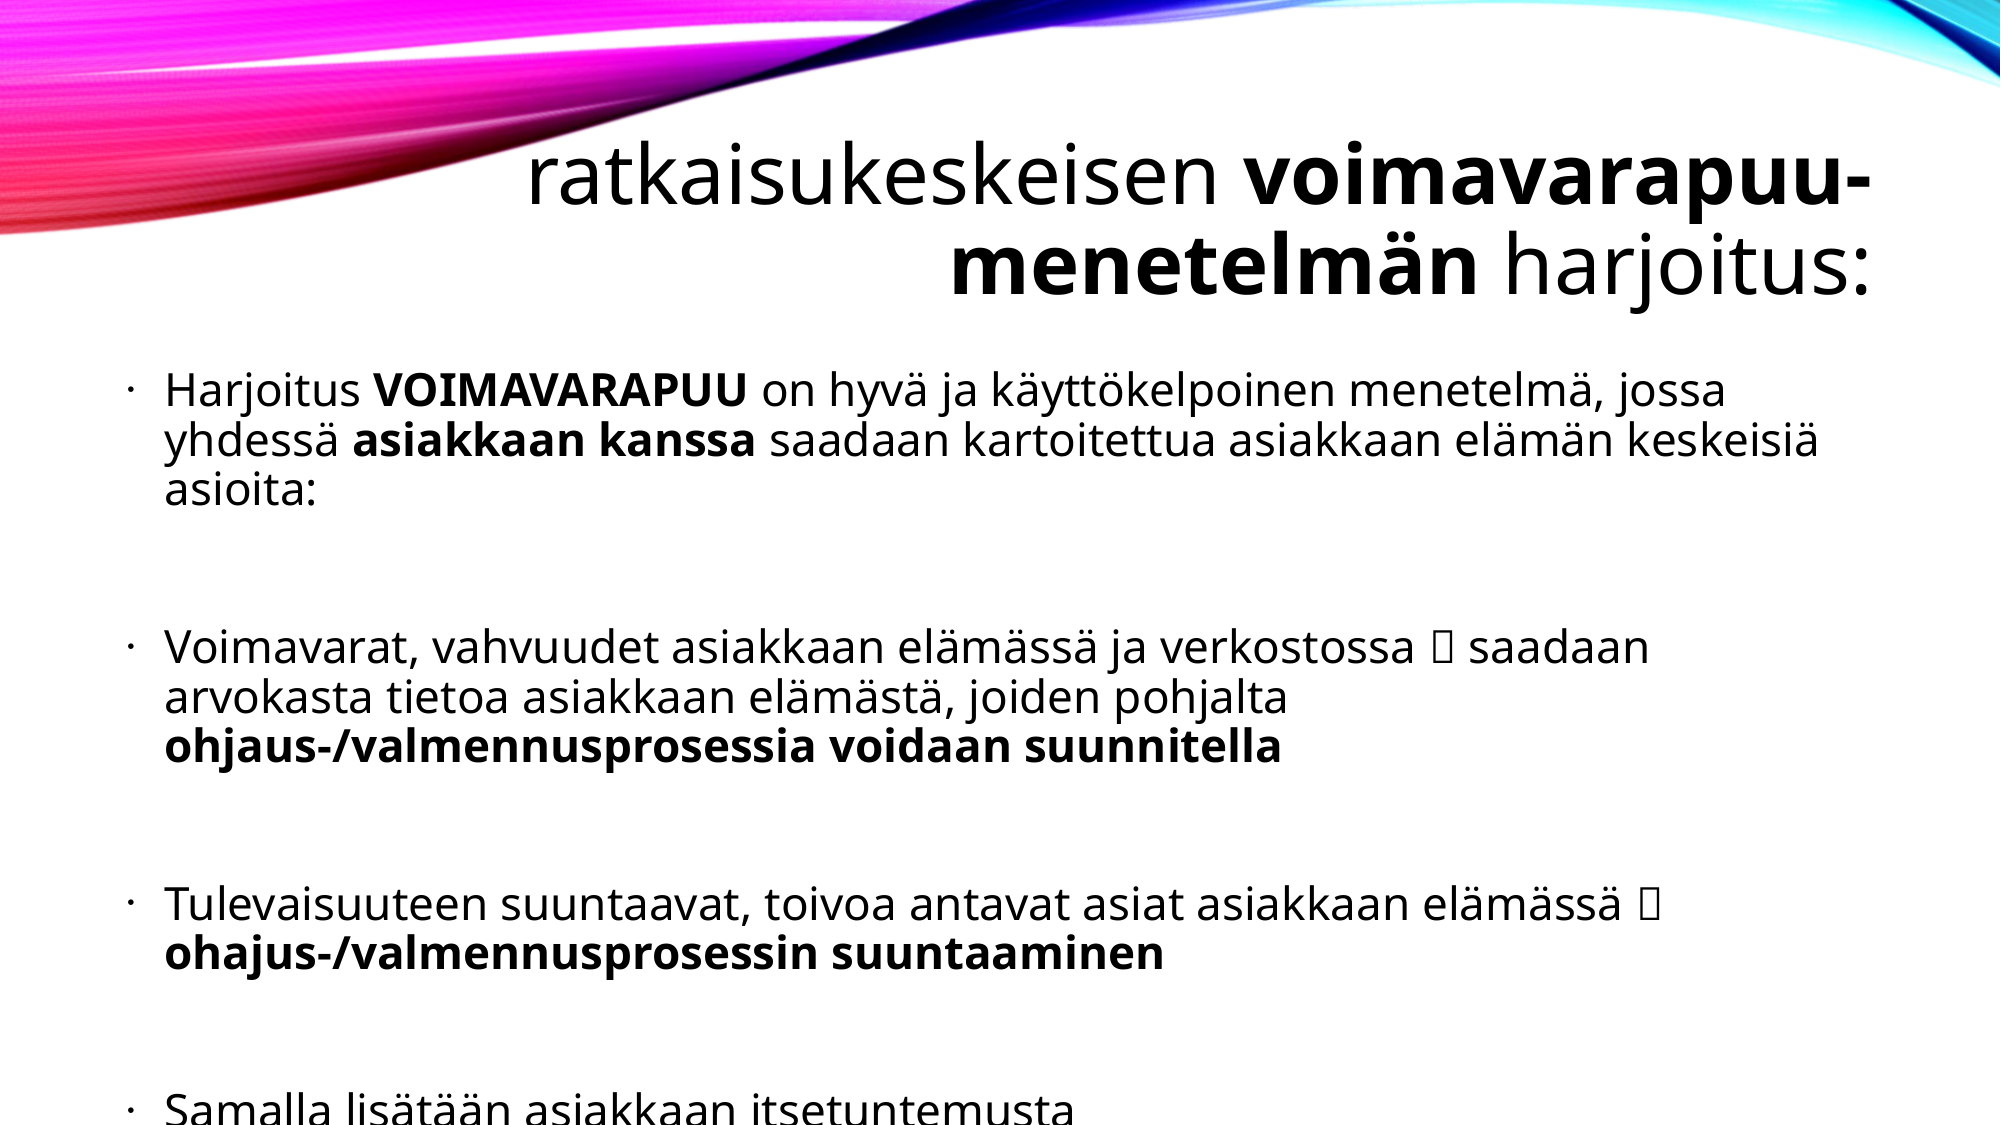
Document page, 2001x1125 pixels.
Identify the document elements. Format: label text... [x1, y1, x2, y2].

picture [0, 0, 2000, 237]
title ratkaisukeskeisen voimavarapuu- menetelmän harjoitus: [474, 125, 1888, 338]
list Harjoitus VOIMAVARAPUU on hyvä ja käyttökelpoinen menetelmä, jossa yhdessä asiakkaan kanssa saadaan kartoitettua asiakkaan elämän keskeisiä asioita: Voimavarat, vahvuudet asiakkaan elämässä ja verkostossa  saadaan arvokasta tietoa asiakkaan elämästä, joiden pohjalta ohjaus-/valmennusprosessia voidaan suunnitella Tulevaisuuteen suuntaavat, toivoa antavat asiat asiakkaan elämässä  ohajus-/valmennusprosessin suuntaaminen Samalla lisätään asiakkaan itsetuntemusta Kuvallisissa harjoituksissa ei koskaan ole kyse kuvallisen tekemisen taidoista, vaan painotetaan, rohkaistaan asiakasta: KAIKKI OSAA RIITTÄVÄN HYVIN [112, 360, 1888, 1021]
